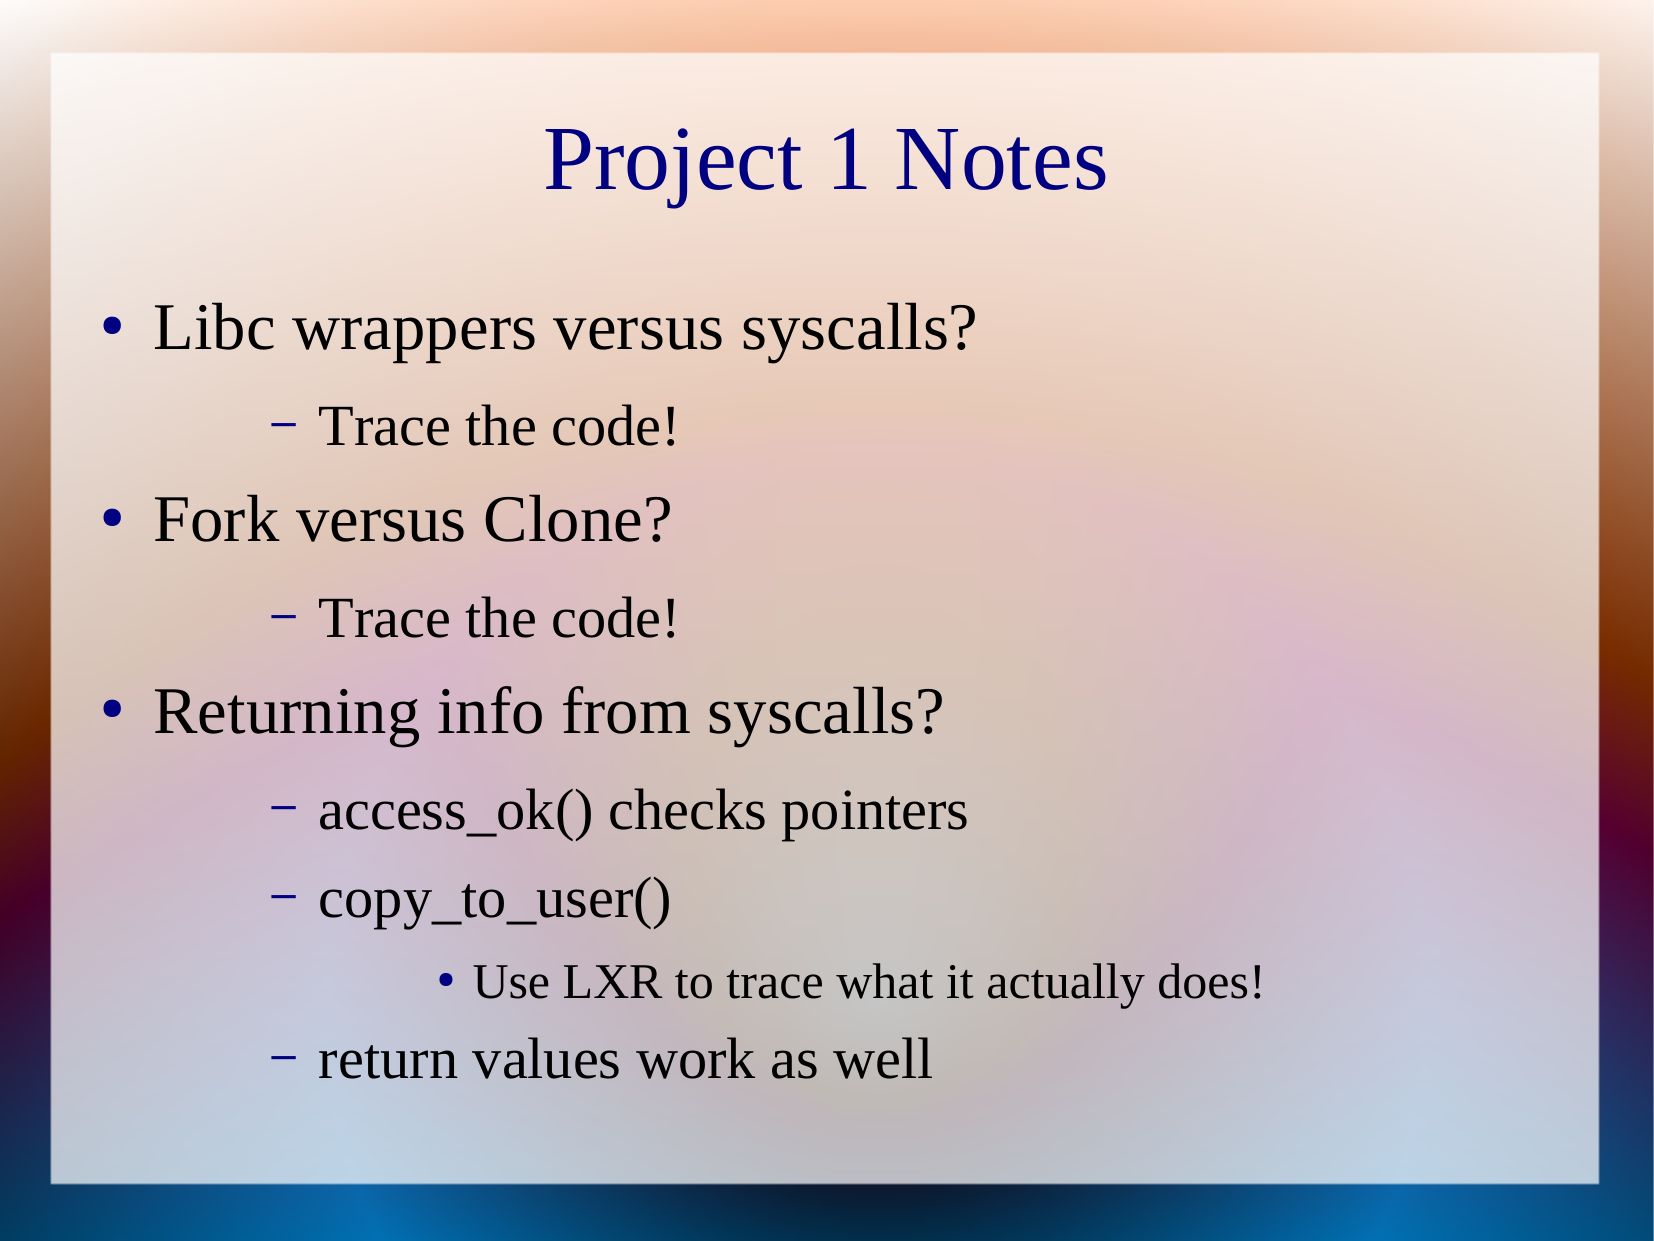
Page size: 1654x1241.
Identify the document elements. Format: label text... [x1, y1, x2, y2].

title Project 1 Notes [82, 62, 1571, 256]
picture [0, 0, 1654, 1241]
list Libc wrappers versus syscalls? Trace the code! Fork versus Clone? Trace the code! Returning info from syscalls? access_ok() checks pointers copy_to_user() Use LXR to trace what it actually does! return values work as well [82, 290, 1571, 1097]
